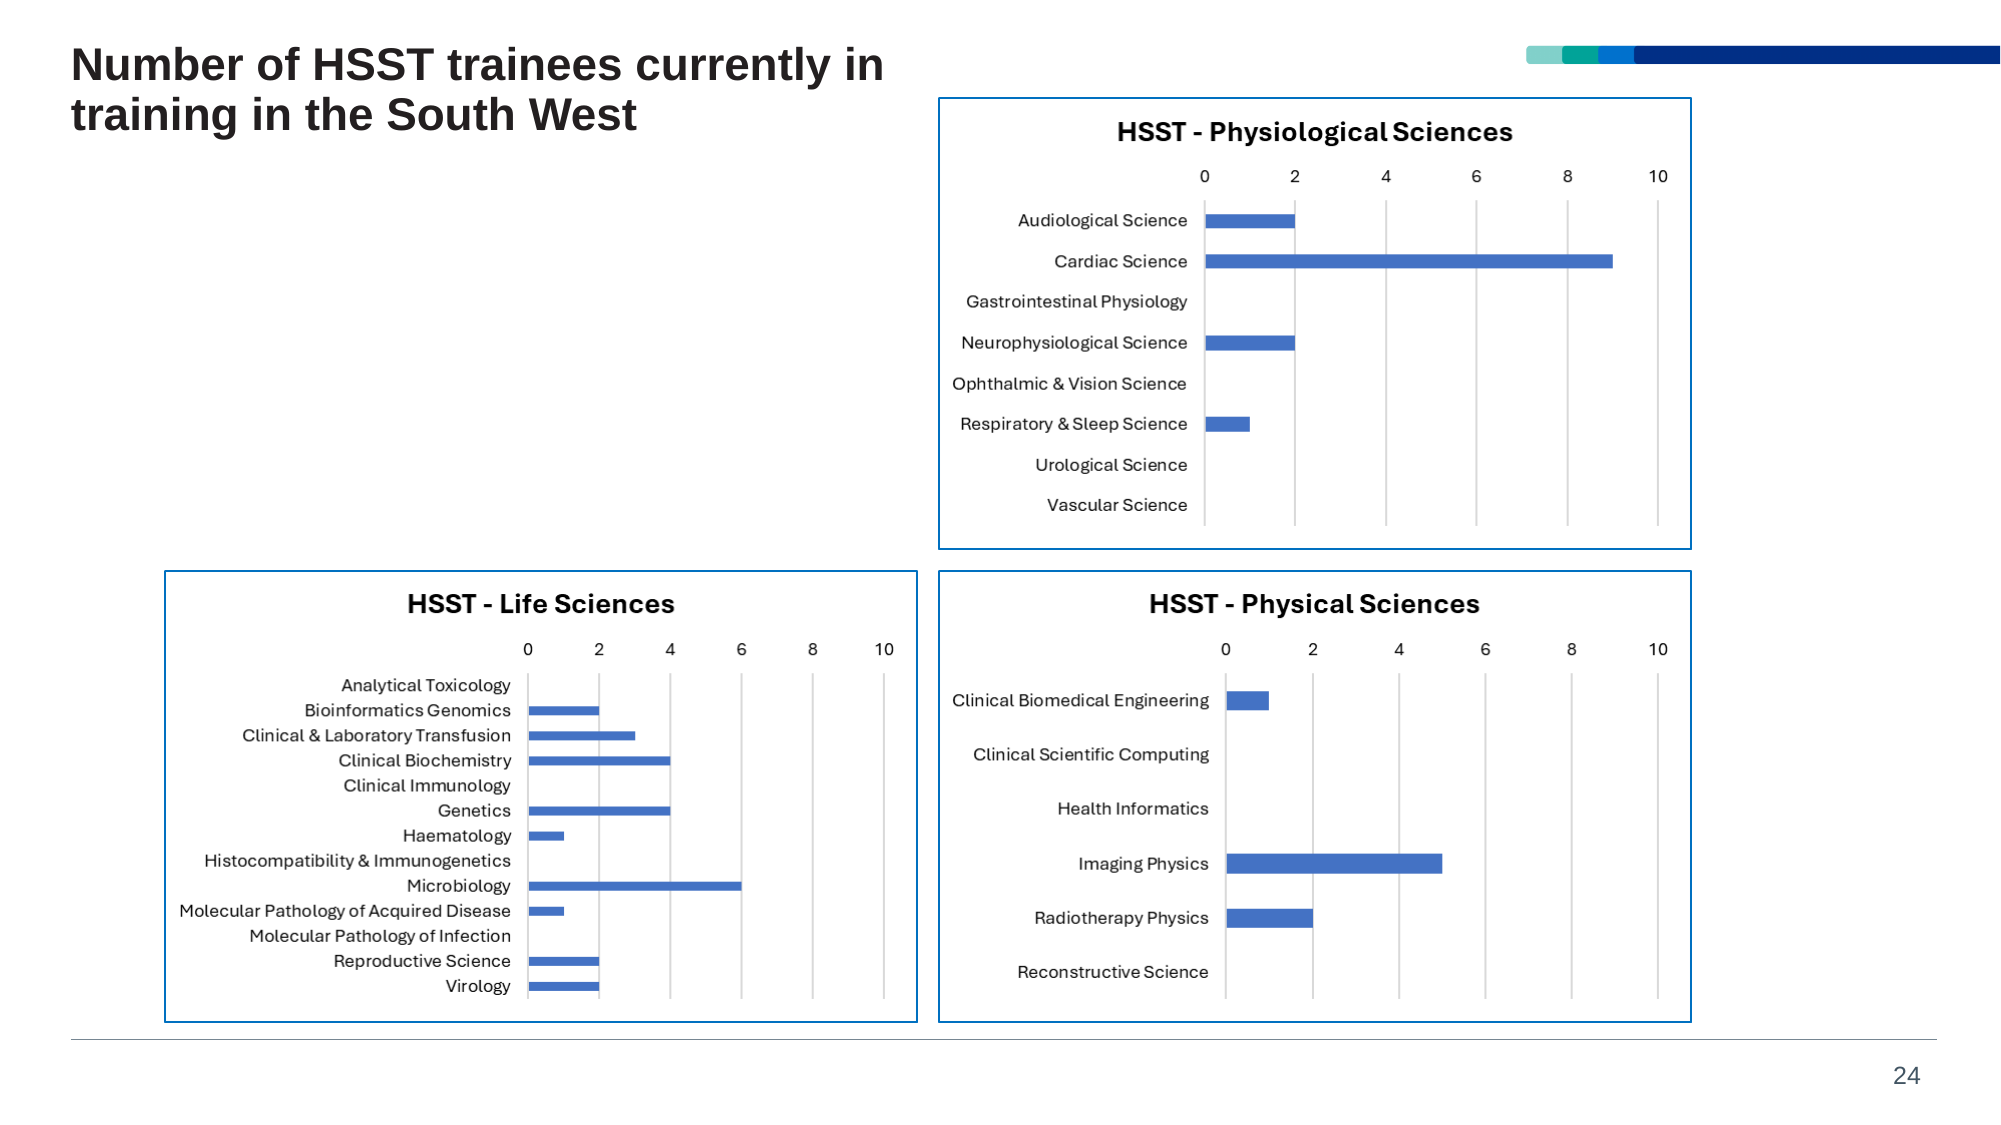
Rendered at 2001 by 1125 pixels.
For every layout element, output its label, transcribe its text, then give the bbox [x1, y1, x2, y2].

picture [164, 570, 918, 1023]
title Number of HSST trainees currently in training in the South West [70, 32, 1513, 149]
picture [938, 570, 1692, 1023]
picture [938, 97, 1692, 551]
